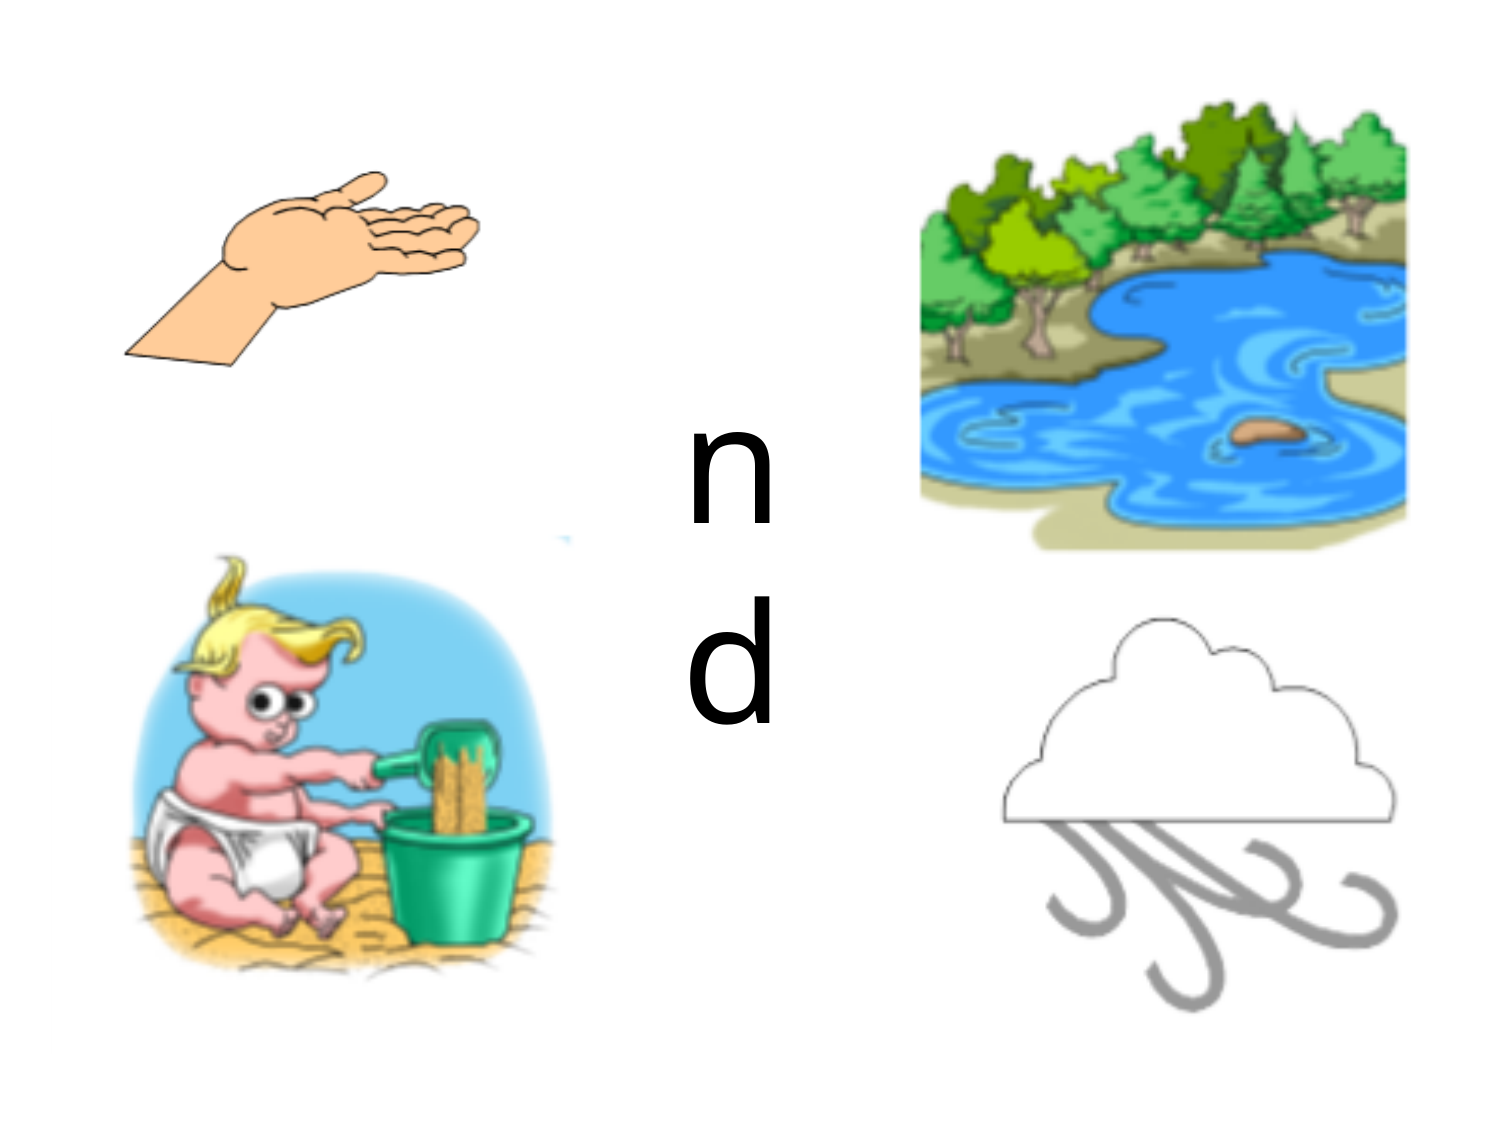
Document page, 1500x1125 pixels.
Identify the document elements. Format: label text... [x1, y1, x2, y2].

picture [50, 90, 635, 1055]
title nd [620, 349, 845, 592]
picture [913, 90, 1419, 563]
picture [986, 609, 1419, 1026]
